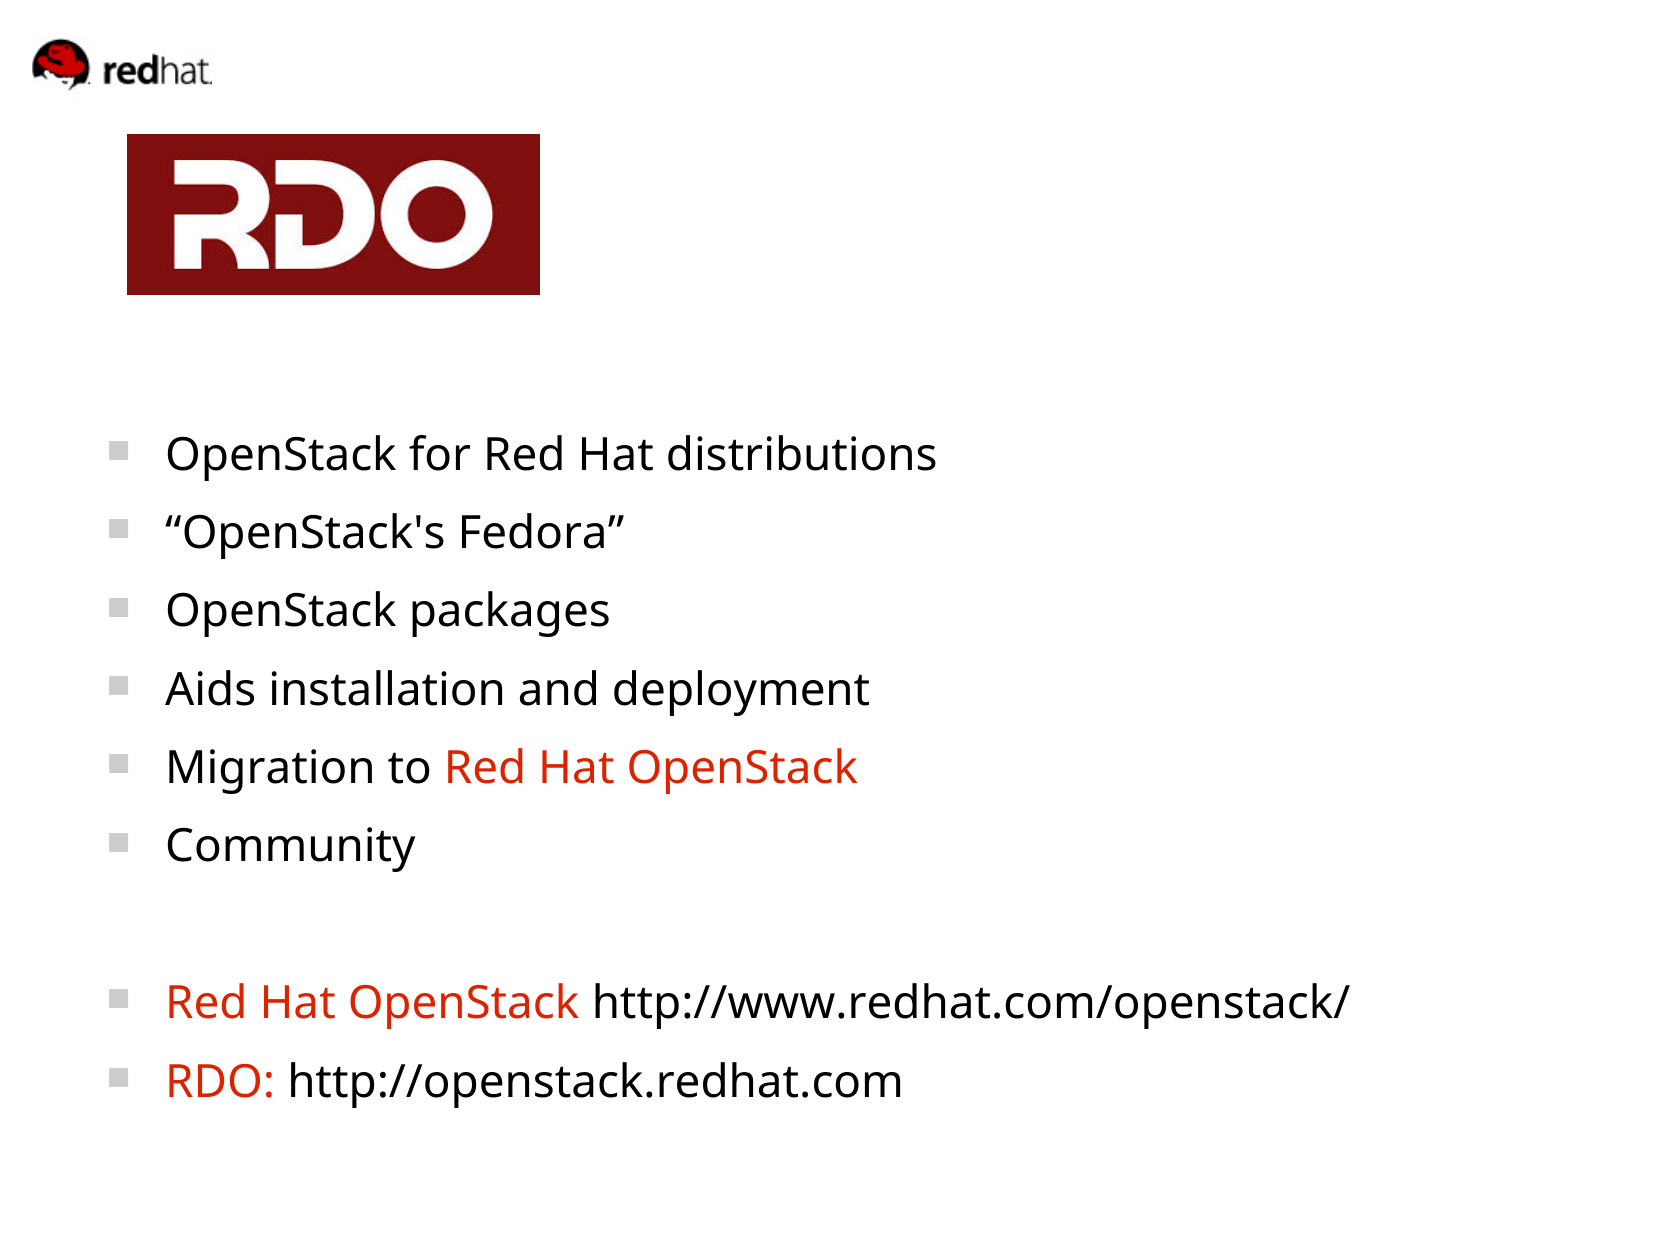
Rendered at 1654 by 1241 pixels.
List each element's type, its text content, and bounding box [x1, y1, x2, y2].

list OpenStack for Red Hat distributions “OpenStack's Fedora” OpenStack packages Aids installation and deployment Migration to Red Hat OpenStack Community Red Hat OpenStack http://www.redhat.com/openstack/ RDO: http://openstack.redhat.com [109, 421, 1522, 1203]
picture [31, 37, 212, 98]
picture [127, 134, 540, 295]
